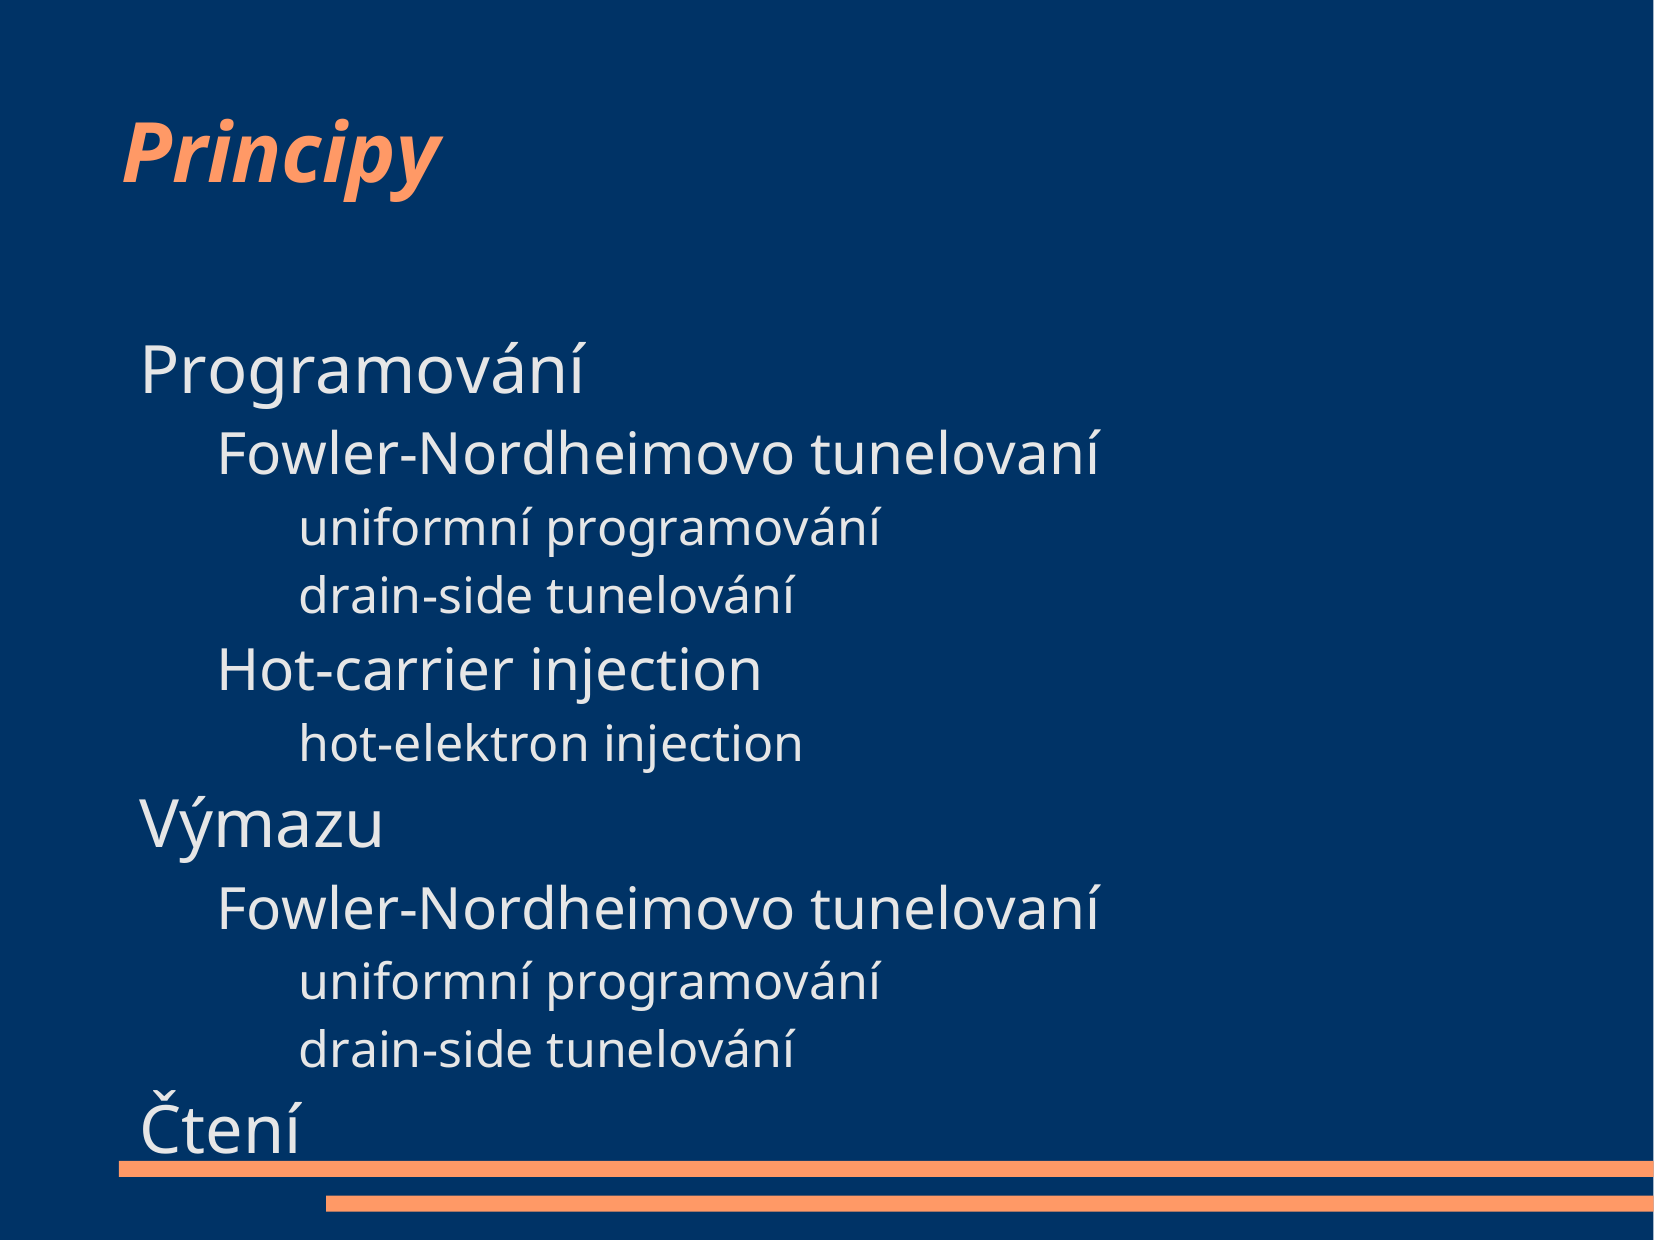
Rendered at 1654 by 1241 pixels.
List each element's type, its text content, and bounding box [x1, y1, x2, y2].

list Programování Fowler-Nordheimovo tunelovaní uniformní programování drain-side tunelování Hot-carrier injection hot-elektron injection Výmazu Fowler-Nordheimovo tunelovaní uniformní programování drain-side tunelování Čtení [121, 322, 1561, 1133]
title Principy [121, 46, 1534, 254]
